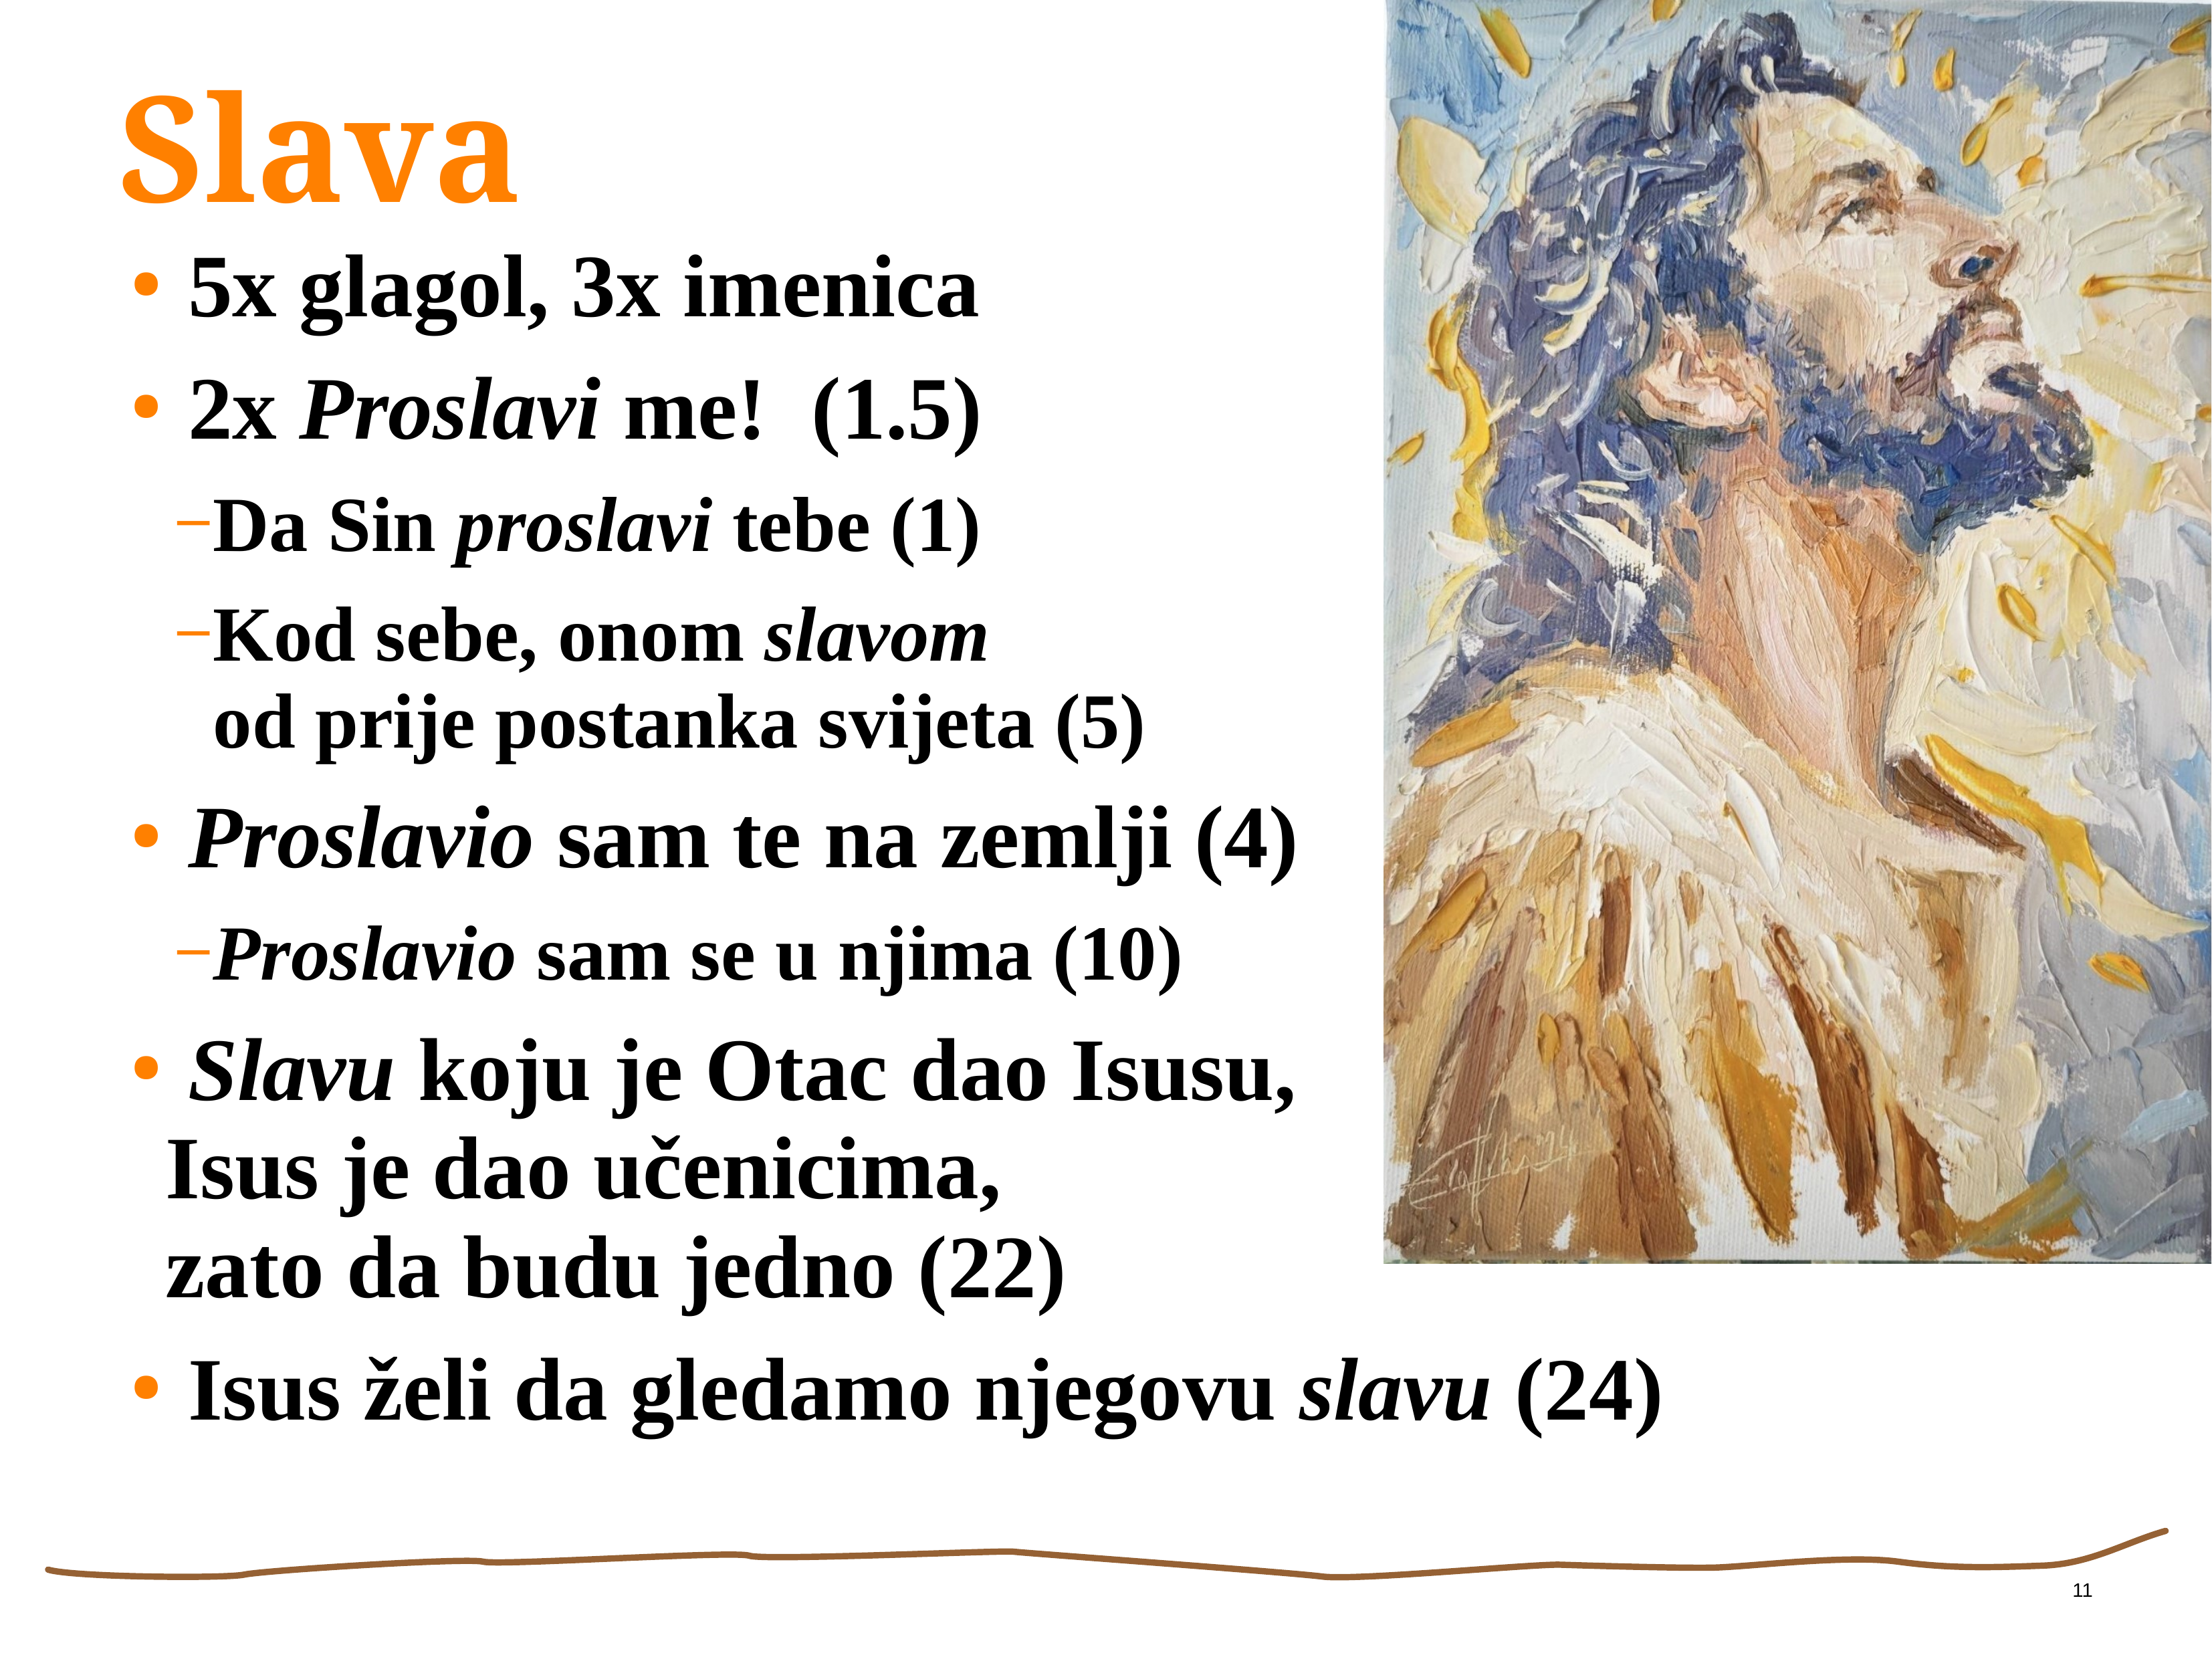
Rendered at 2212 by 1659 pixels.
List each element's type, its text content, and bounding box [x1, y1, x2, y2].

list 5x glagol, 3x imenica 2x Proslavi me! (1.5) Da Sin proslavi tebe (1) Kod sebe, onom slavom od prije postanka svijeta (5) Proslavio sam te na zemlji (4) Proslavio sam se u njima (10) Slavu koju je Otac dao Isusu, Isus je dao učenicima, zato da budu jedno (22) Isus želi da gledamo njegovu slavu (24) [118, 237, 2152, 1527]
picture [1384, 0, 2212, 1264]
title Slava [118, 52, 1384, 237]
